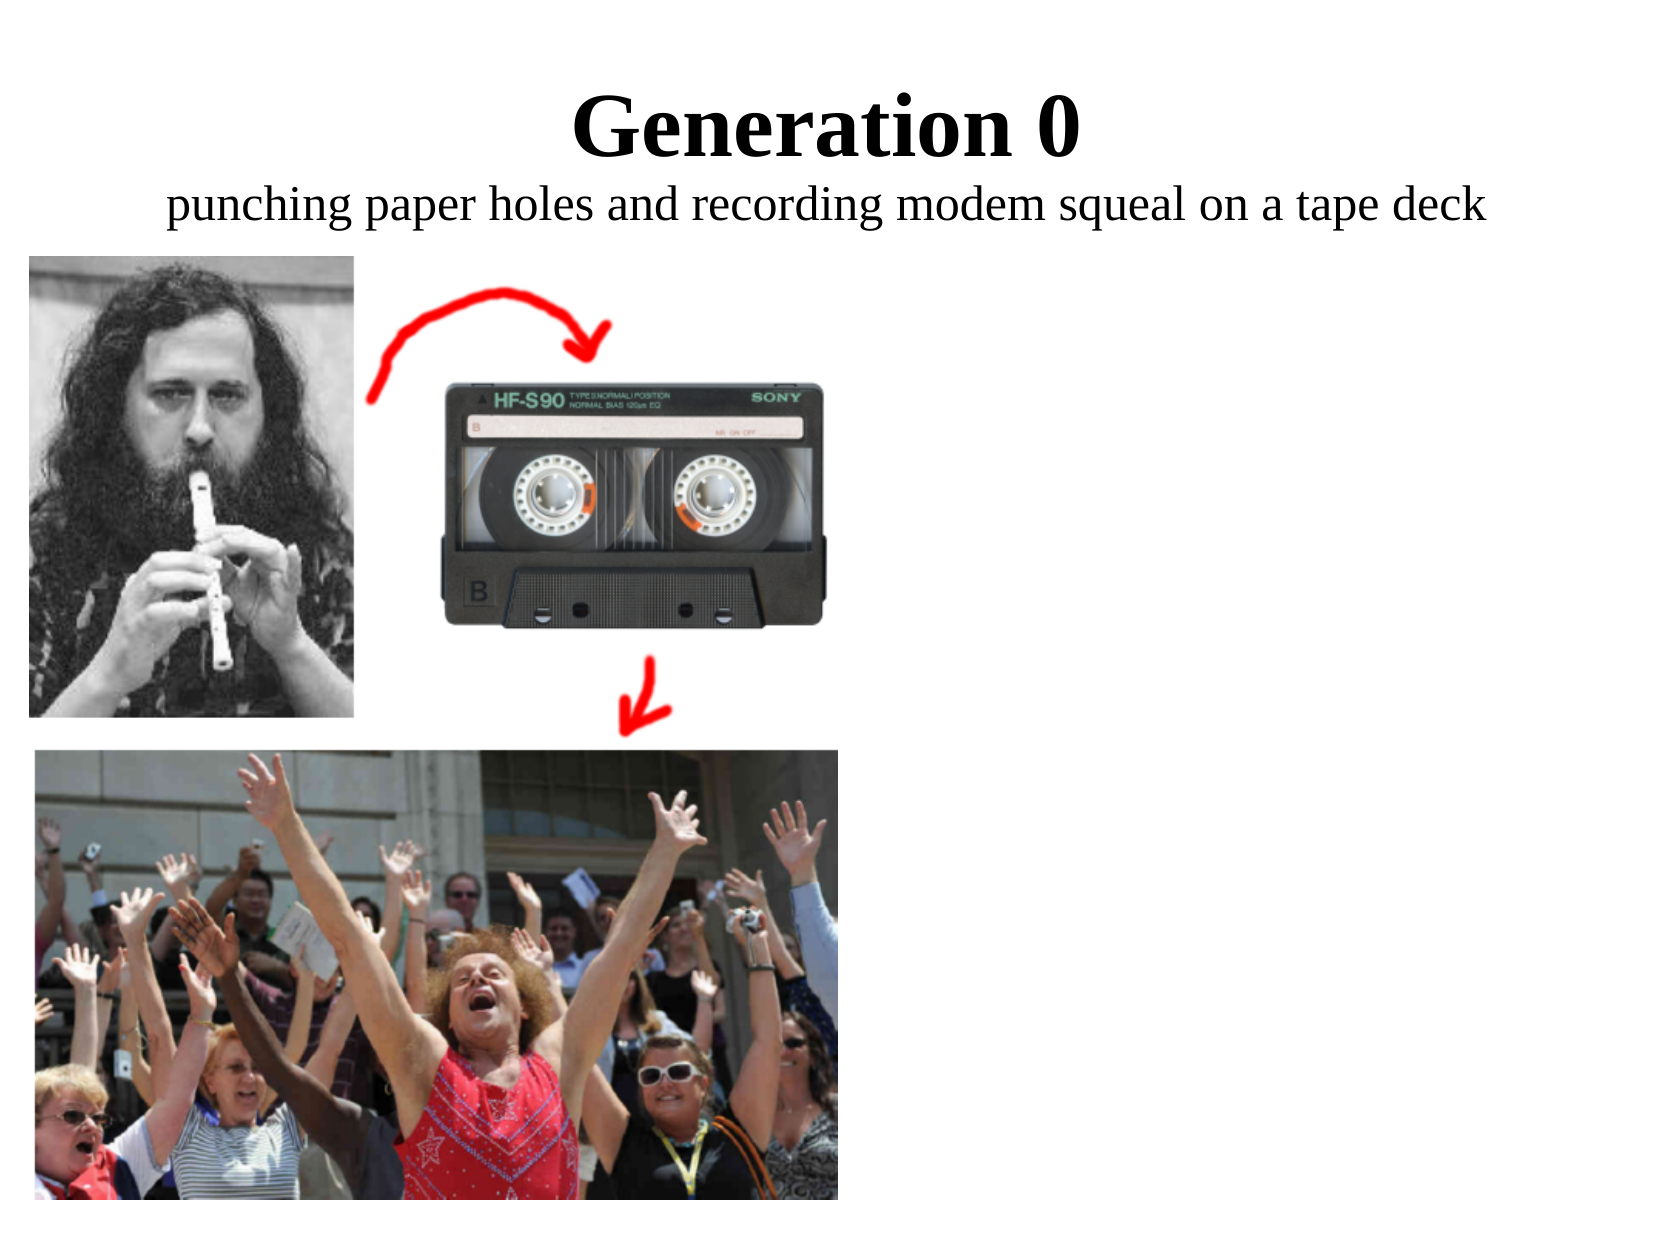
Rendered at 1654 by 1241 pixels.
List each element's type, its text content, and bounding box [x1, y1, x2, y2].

title Generation 0 punching paper holes and recording modem squeal on a tape deck [82, 49, 1571, 257]
picture [29, 256, 838, 1201]
